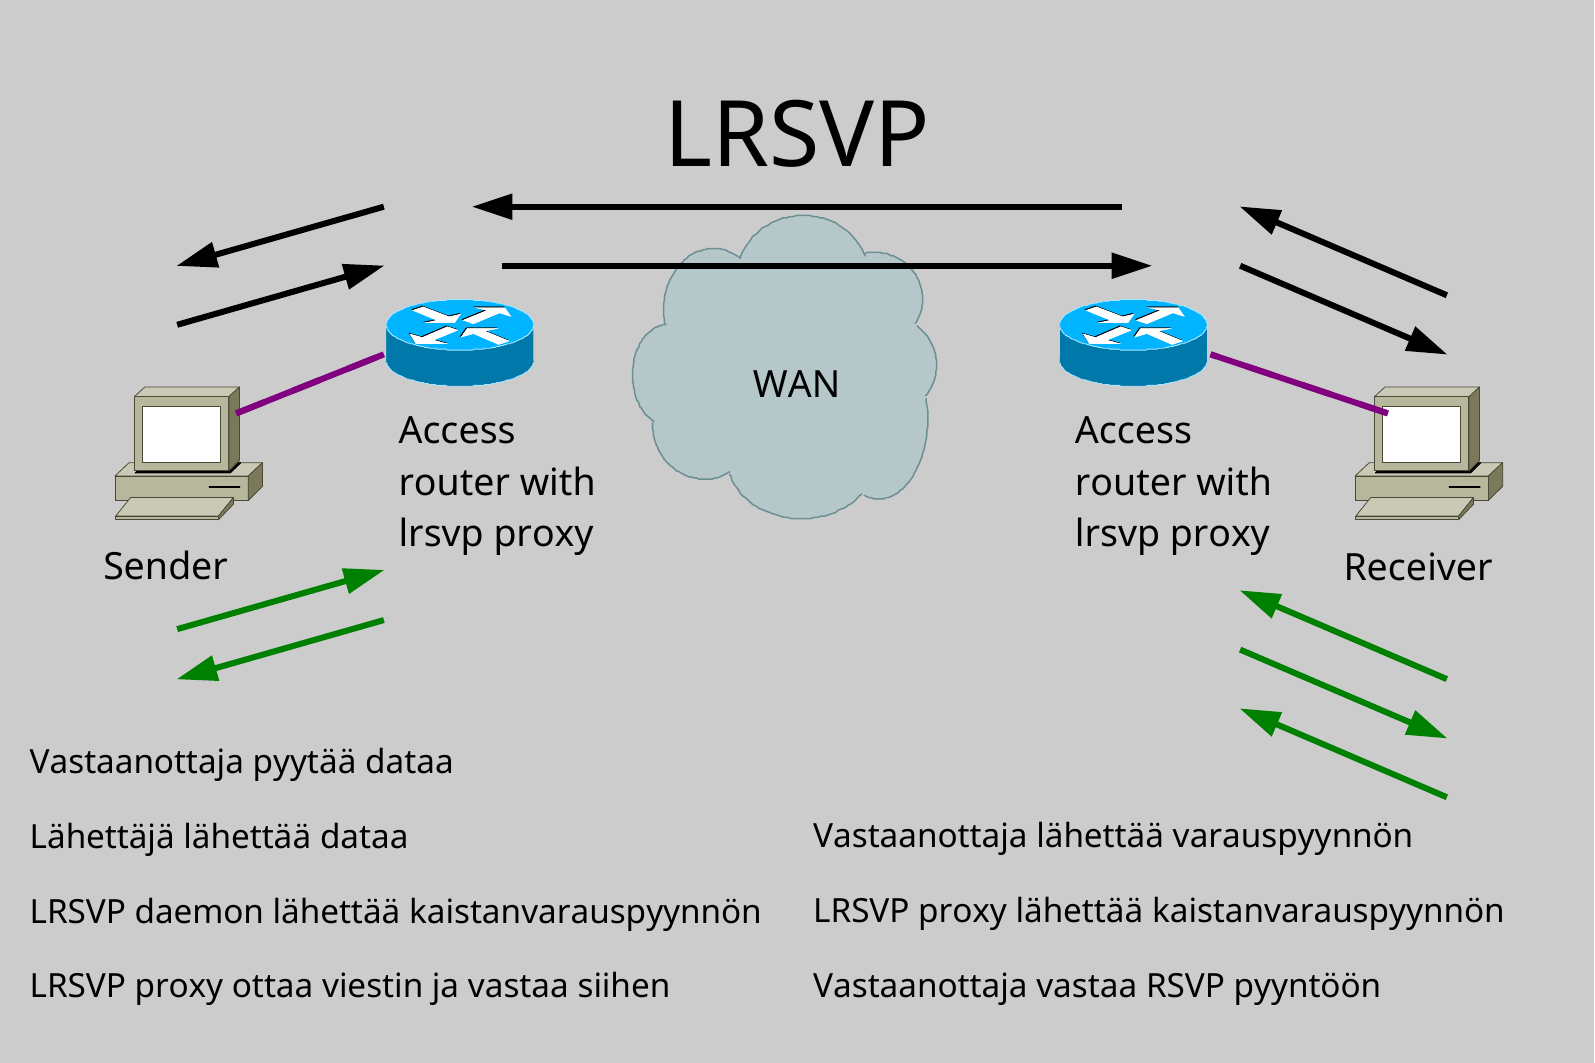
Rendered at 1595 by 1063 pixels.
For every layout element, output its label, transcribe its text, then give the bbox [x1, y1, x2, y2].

text_box Sender [88, 532, 237, 591]
text_box Access router with lrsvp proxy [1060, 396, 1268, 543]
chart [111, 383, 266, 524]
text_box Receiver [1328, 533, 1505, 592]
title LRSVP [79, 42, 1515, 220]
chart [383, 297, 538, 390]
chart [1352, 383, 1506, 524]
chart [627, 210, 944, 263]
chart [1057, 297, 1211, 390]
chart [627, 269, 944, 532]
list Vastaanottaja pyytää dataa Lähettäjä lähettää dataa LRSVP daemon lähettää kaistanvarauspyynnön LRSVP proxy ottaa viestin ja vastaa siihen [11, 738, 798, 1034]
text_box Access router with lrsvp proxy [383, 396, 591, 543]
title LRSVP [513, 210, 627, 220]
list Vastaanottaja lähettää varauspyynnön LRSVP proxy lähettää kaistanvarauspyynnön Vastaanottaja vastaa RSVP pyyntöön [795, 812, 1581, 1019]
text_box WAN [738, 349, 854, 424]
